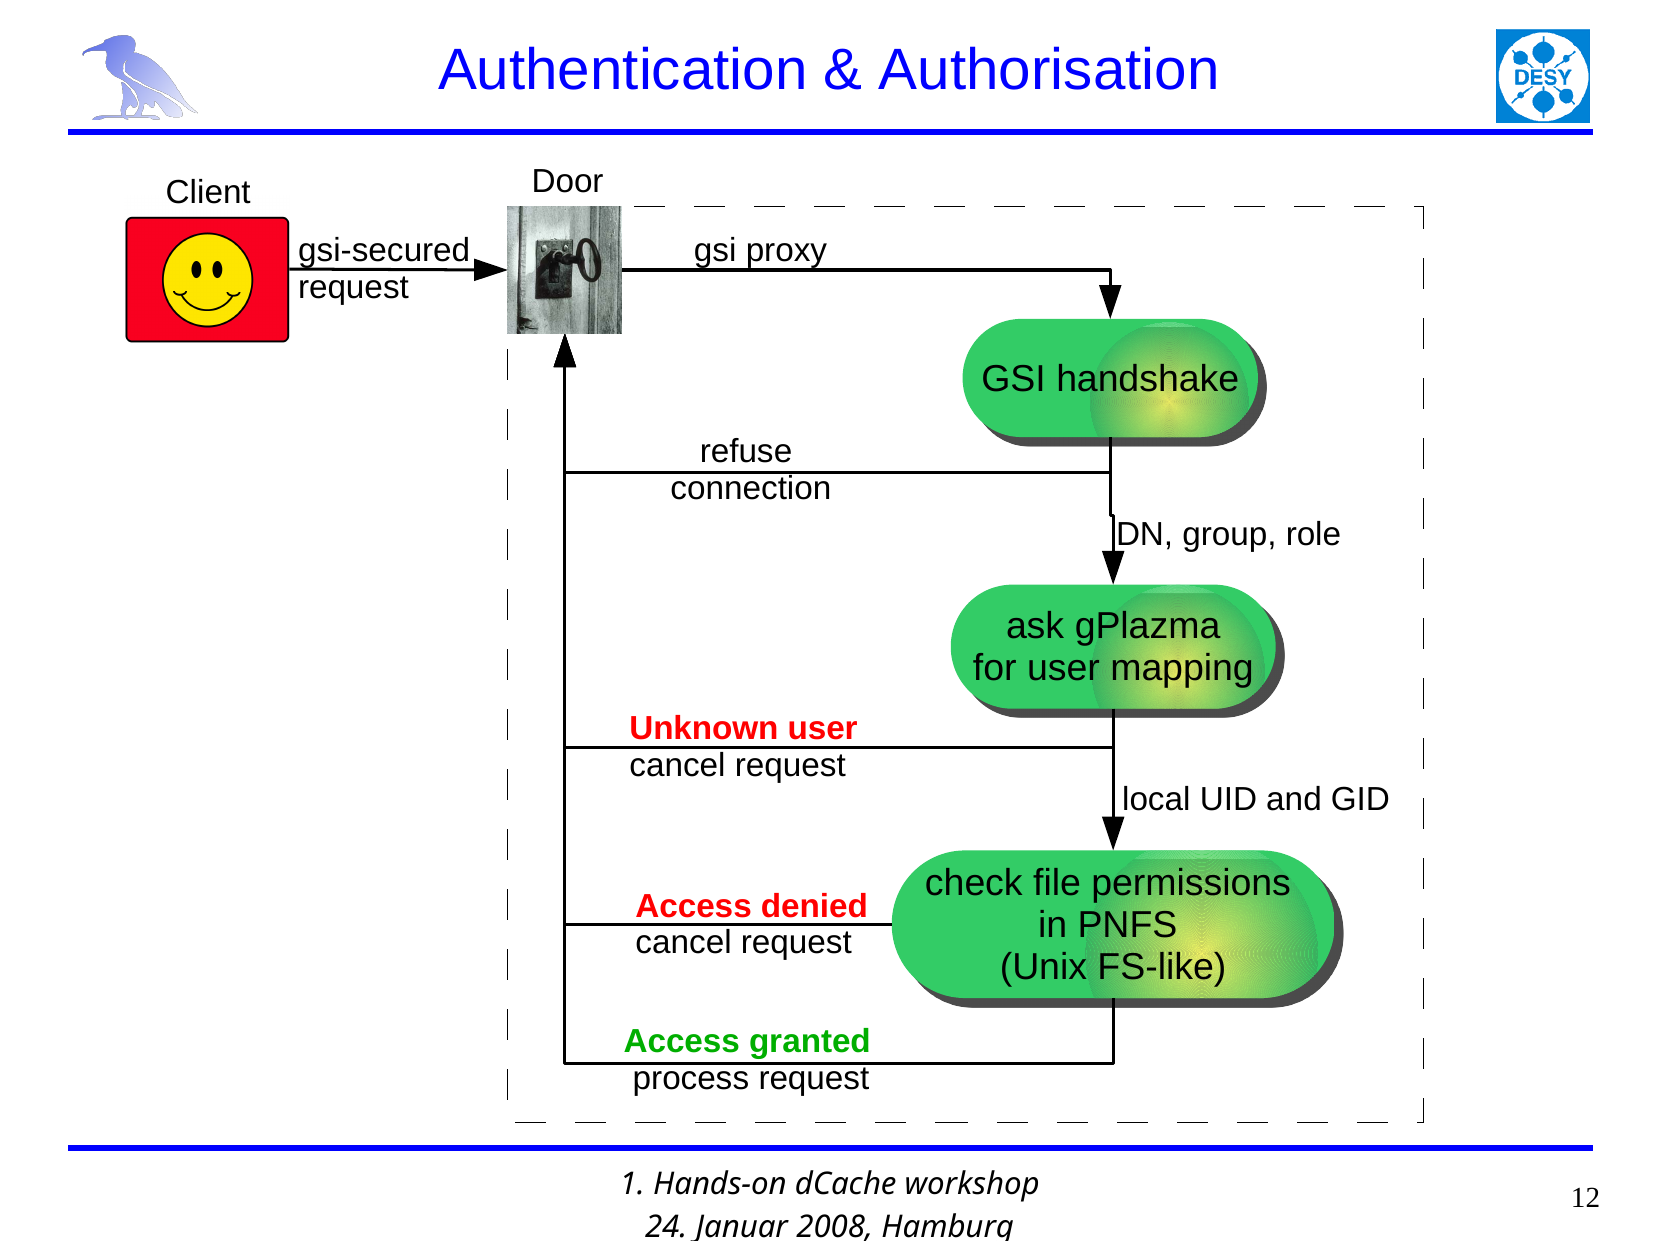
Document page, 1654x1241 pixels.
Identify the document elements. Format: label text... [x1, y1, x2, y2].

text_box Unknown user cancel request [614, 702, 874, 792]
text_box Access granted process request [608, 1015, 886, 1105]
text_box local UID and GID [1107, 773, 1406, 851]
picture [507, 206, 622, 334]
picture [1496, 29, 1590, 123]
text_box check file permissions in PNFS (Unix FS-like) [891, 850, 1335, 999]
text_box Door [516, 154, 619, 206]
picture [57, 22, 223, 133]
text_box Access denied cancel request [620, 879, 883, 969]
text_box gsi proxy [679, 224, 843, 302]
text_box Client [150, 166, 266, 219]
text_box refuse connection [655, 425, 847, 515]
title Authentication & Authorisation [236, 19, 1423, 119]
text_box gsi-secured request [283, 224, 489, 317]
picture [124, 195, 290, 343]
text_box GSI handshake [962, 318, 1258, 438]
text_box DN, group, role [1101, 507, 1357, 585]
text_box ask gPlazma for user mapping [950, 584, 1276, 709]
